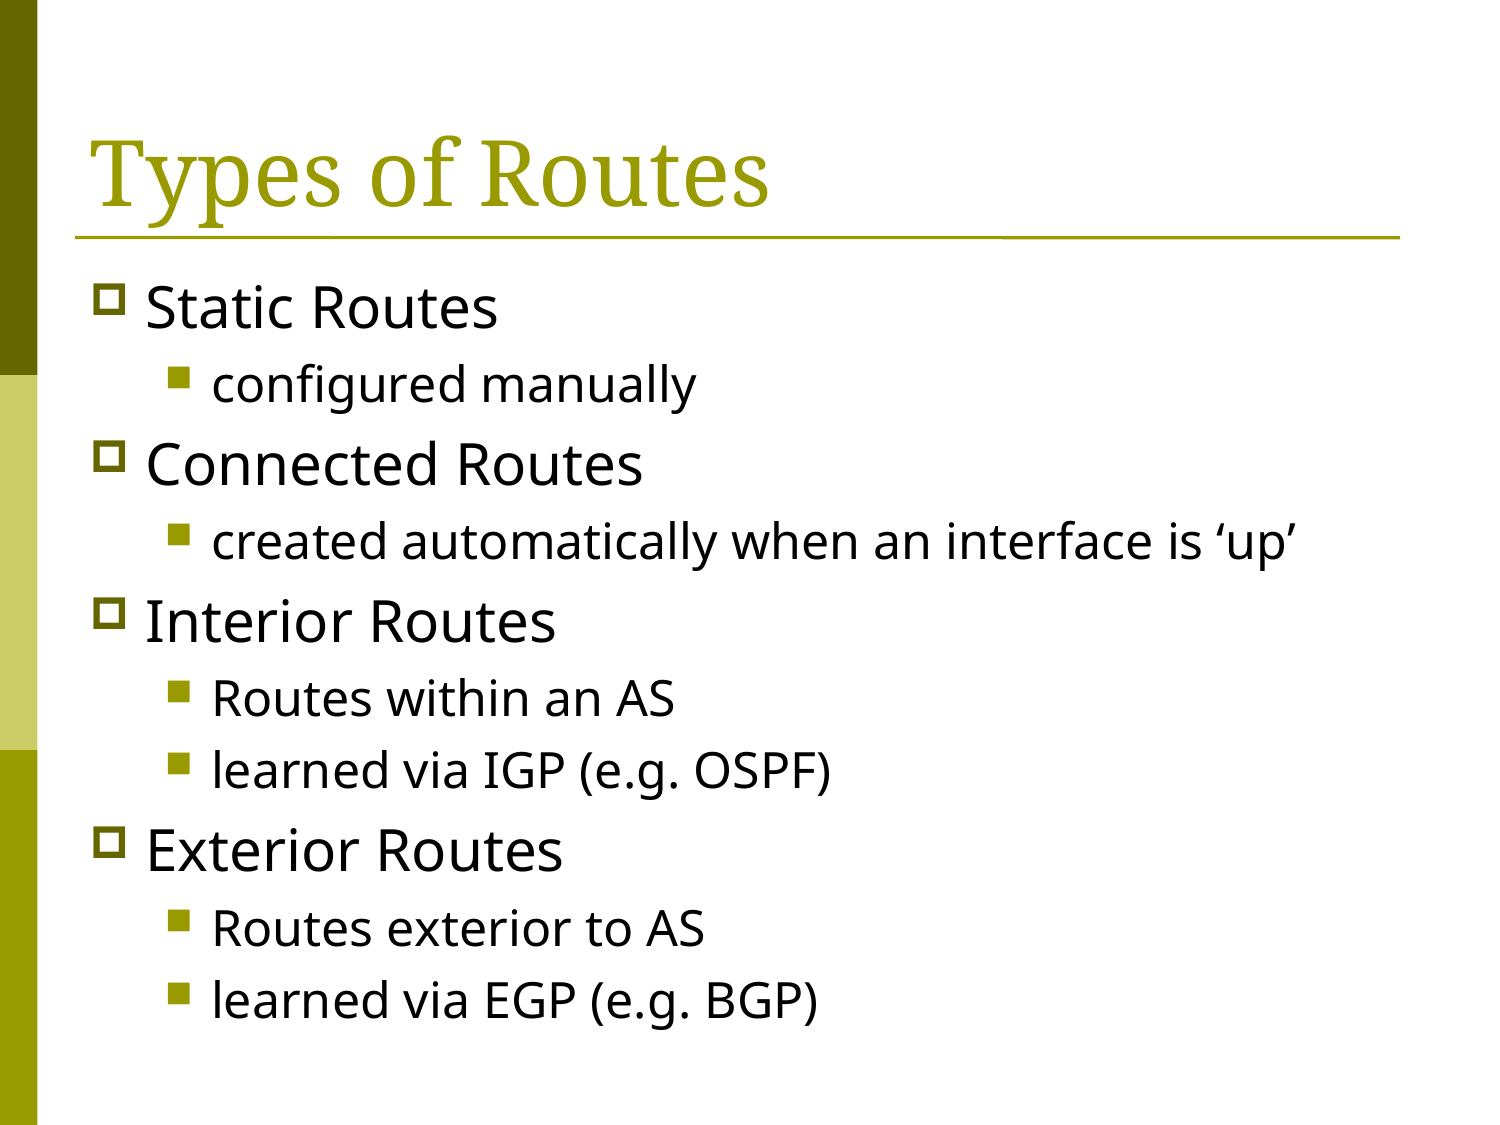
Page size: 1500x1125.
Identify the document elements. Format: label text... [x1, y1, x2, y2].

list Static Routes configured manually Connected Routes created automatically when an interface is ‘up’ Interior Routes Routes within an AS learned via IGP (e.g. OSPF) Exterior Routes Routes exterior to AS learned via EGP (e.g. BGP) [75, 262, 1426, 1088]
title Types of Routes [75, 45, 1426, 233]
